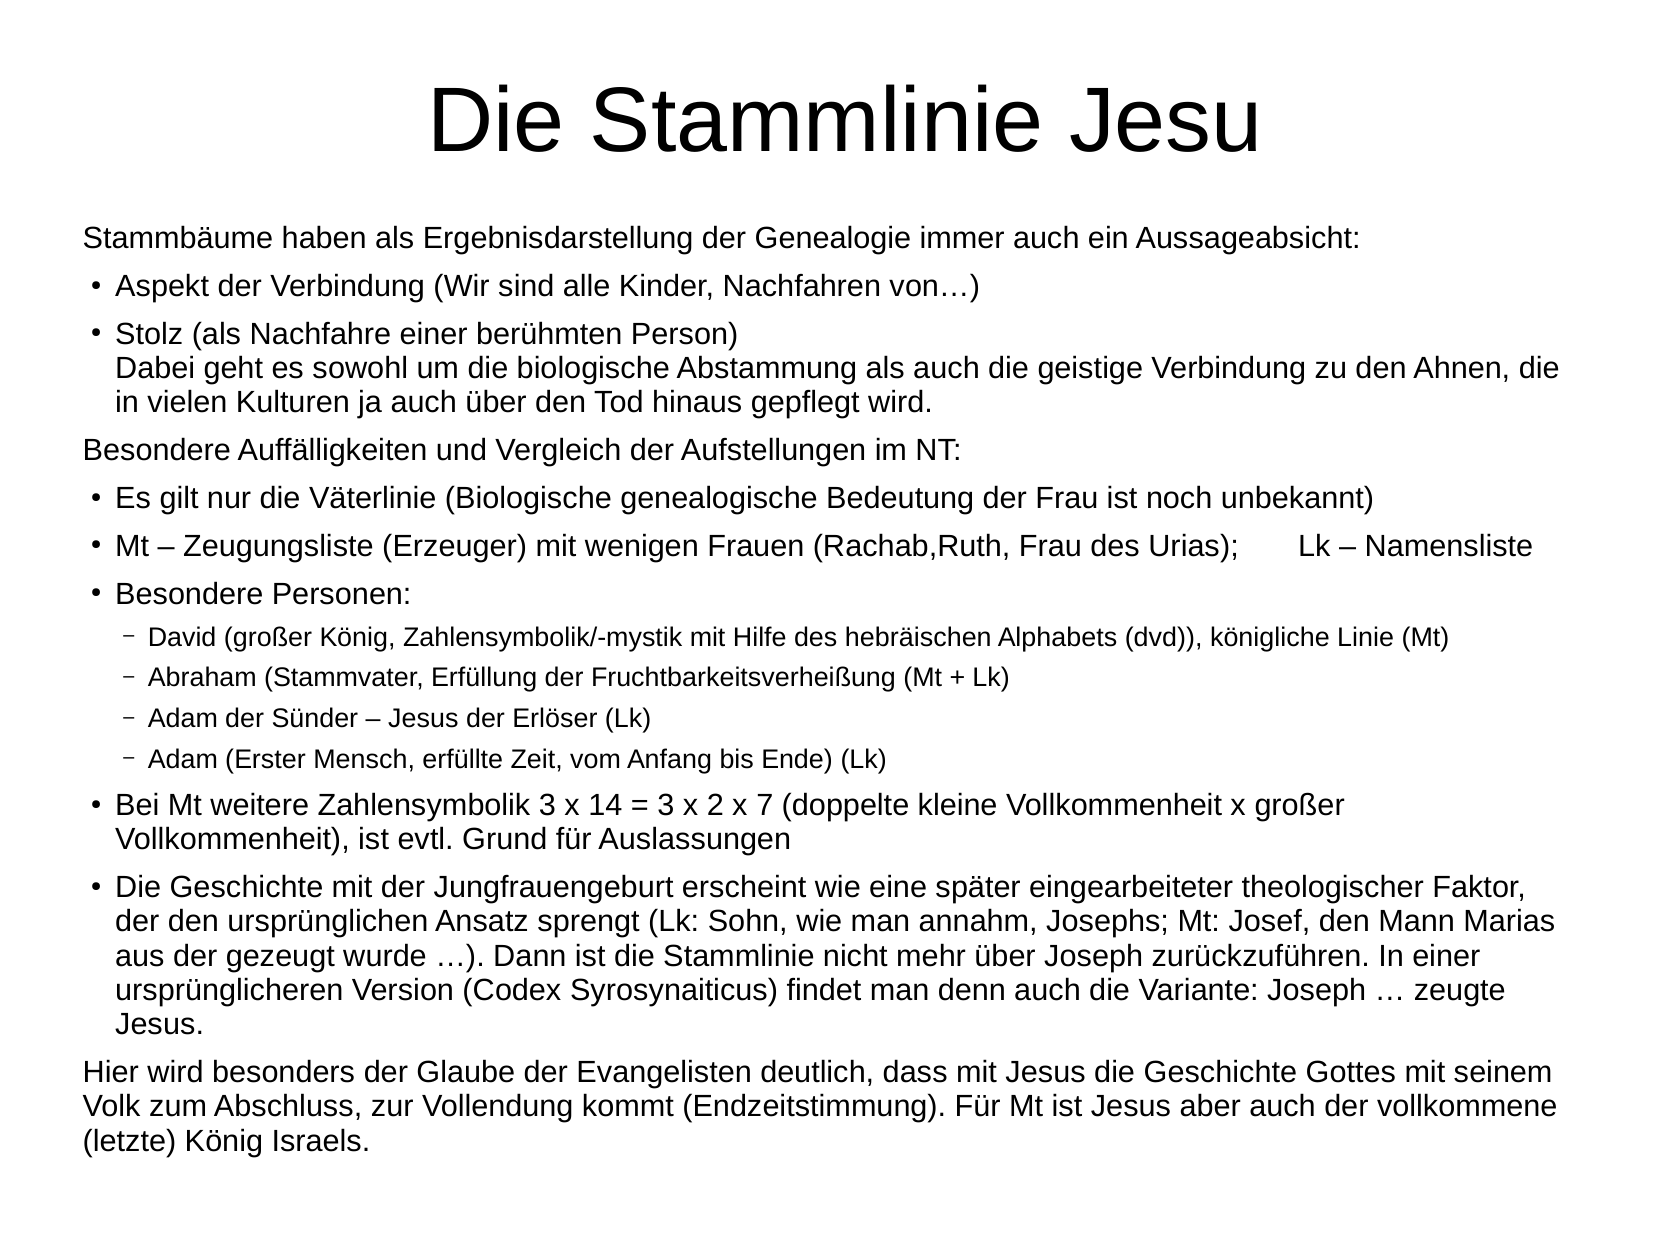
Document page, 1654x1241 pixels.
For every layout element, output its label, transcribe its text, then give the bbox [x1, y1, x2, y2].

list Stammbäume haben als Ergebnisdarstellung der Genealogie immer auch ein Aussageabsicht: Aspekt der Verbindung (Wir sind alle Kinder, Nachfahren von…) Stolz (als Nachfahre einer berühmten Person) Dabei geht es sowohl um die biologische Abstammung als auch die geistige Verbindung zu den Ahnen, die in vielen Kulturen ja auch über den Tod hinaus gepflegt wird. Besondere Auffälligkeiten und Vergleich der Aufstellungen im NT: Es gilt nur die Väterlinie (Biologische genealogische Bedeutung der Frau ist noch unbekannt) Mt – Zeugungsliste (Erzeuger) mit wenigen Frauen (Rachab,Ruth, Frau des Urias); Lk – Namensliste Besondere Personen: David (großer König, Zahlensymbolik/-mystik mit Hilfe des hebräischen Alphabets (dvd)), königliche Linie (Mt) Abraham (Stammvater, Erfüllung der Fruchtbarkeitsverheißung (Mt + Lk) Adam der Sünder – Jesus der Erlöser (Lk) Adam (Erster Mensch, erfüllte Zeit, vom Anfang bis Ende) (Lk) Bei Mt weitere Zahlensymbolik 3 x 14 = 3 x 2 x 7 (doppelte kleine Vollkommenheit x großer Vollkommenheit), ist evtl. Grund für Auslassungen Die Geschichte mit der Jungfrauengeburt erscheint wie eine später eingearbeiteter theologischer Faktor, der den ursprünglichen Ansatz sprengt (Lk: Sohn, wie man annahm, Josephs; Mt: Josef, den Mann Marias aus der gezeugt wurde …). Dann ist die Stammlinie nicht mehr über Joseph zurückzuführen. In einer ursprünglicheren Version (Codex Syrosynaiticus) findet man denn auch die Variante: Joseph … zeugte Jesus. Hier wird besonders der Glaube der Evangelisten deutlich, dass mit Jesus die Geschichte Gottes mit seinem Volk zum Abschluss, zur Vollendung kommt (Endzeitstimmung). Für Mt ist Jesus aber auch der vollkommene (letzte) König Israels. [82, 221, 1571, 1158]
title Die Stammlinie Jesu [82, 49, 1571, 189]
